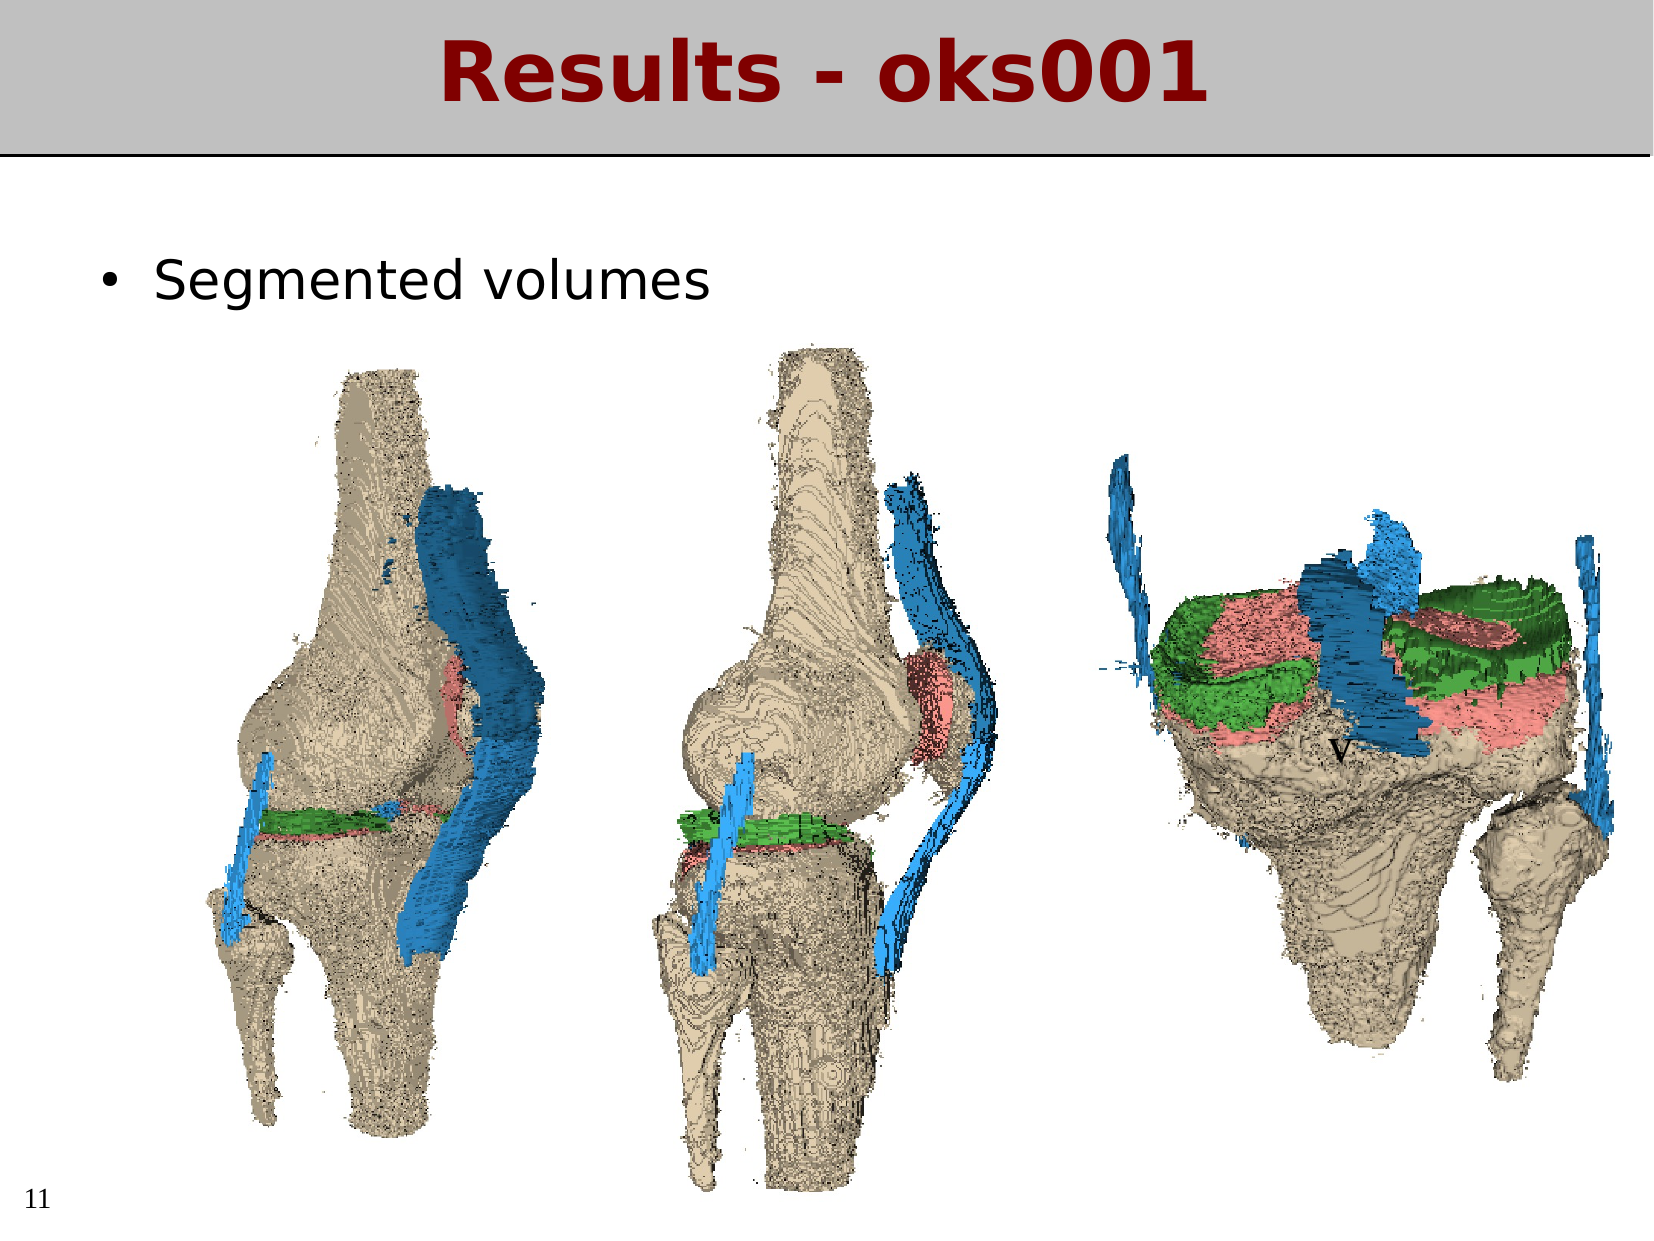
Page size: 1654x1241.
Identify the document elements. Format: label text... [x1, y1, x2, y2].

picture [620, 329, 1654, 1215]
text_box Results - oks001 [0, 24, 1651, 132]
picture [187, 345, 563, 1168]
list Segmented volumes [82, 248, 1571, 969]
text_box [0, 0, 1654, 156]
